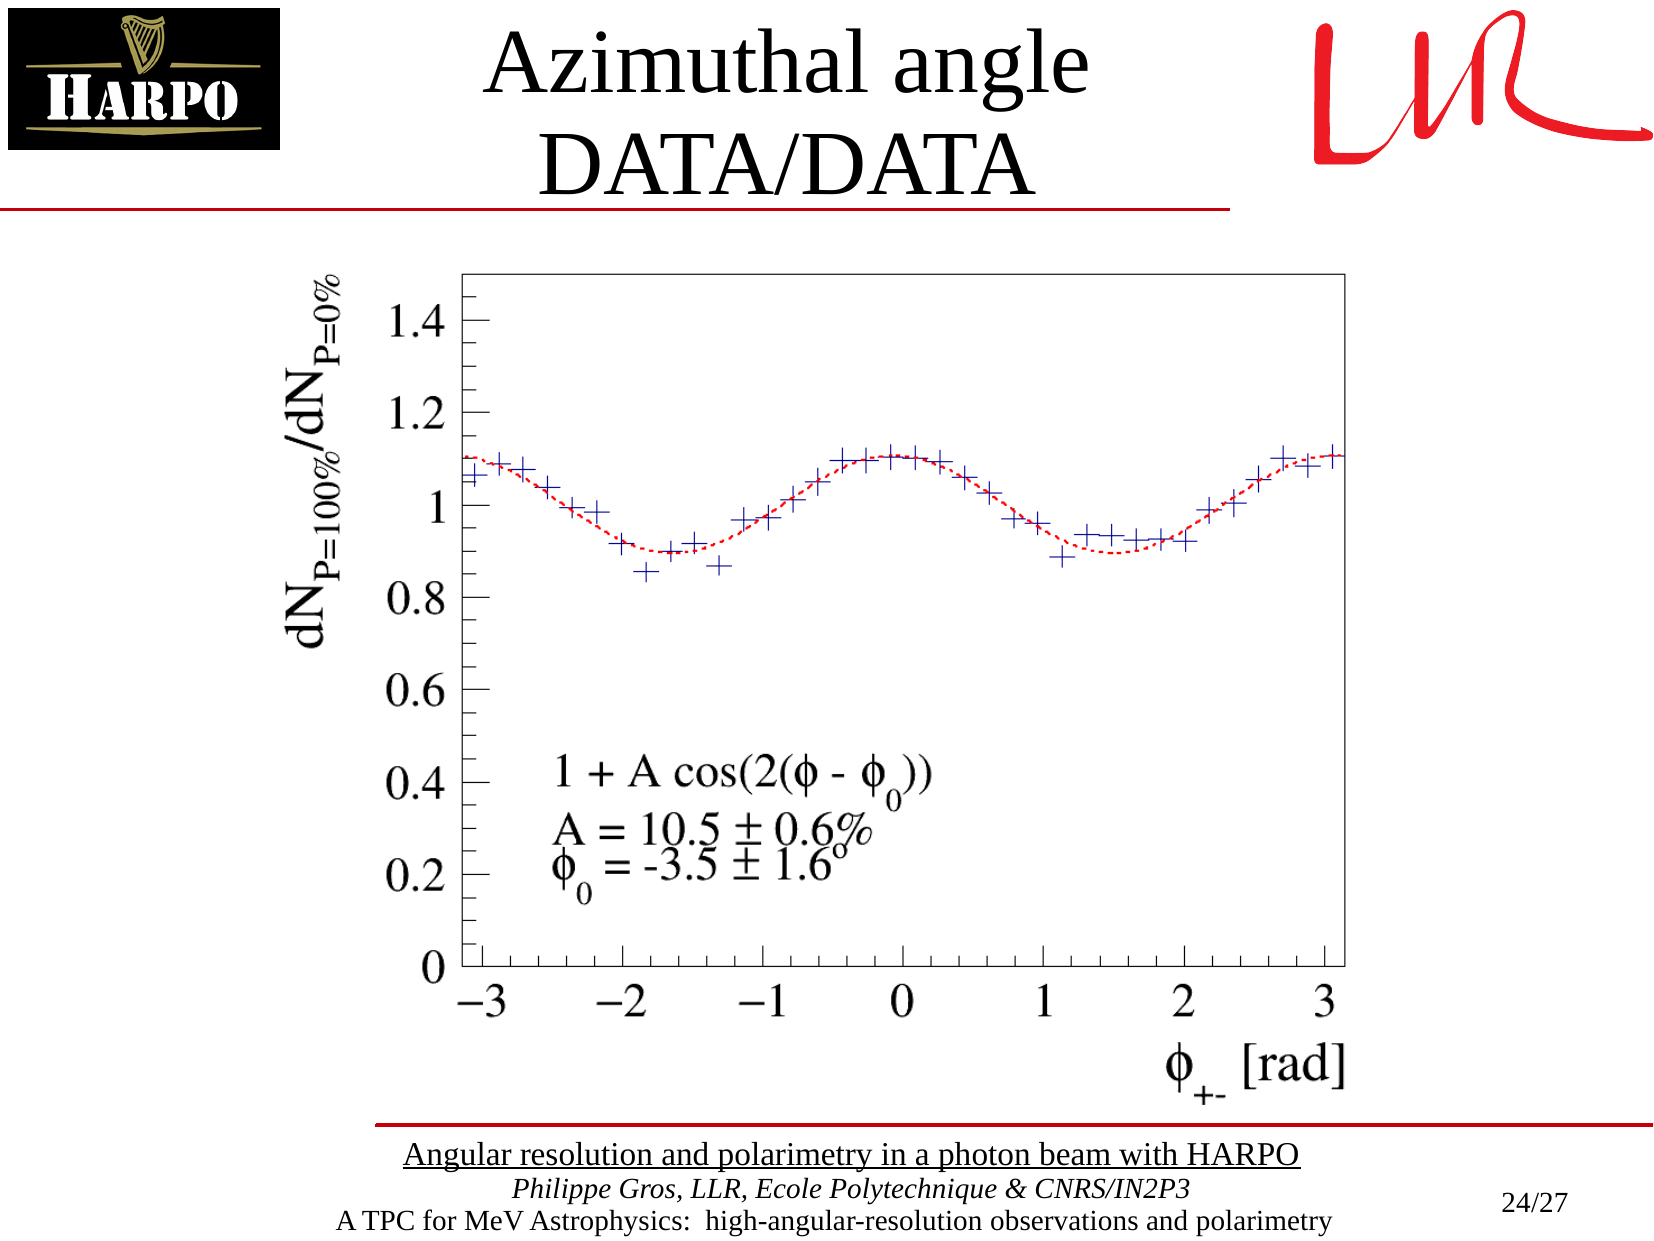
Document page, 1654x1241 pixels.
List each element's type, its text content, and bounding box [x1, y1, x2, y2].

picture [8, 8, 280, 150]
title Azimuthal angle DATA/DATA [284, 10, 1290, 215]
picture [1314, 10, 1653, 165]
picture [261, 248, 1378, 1114]
